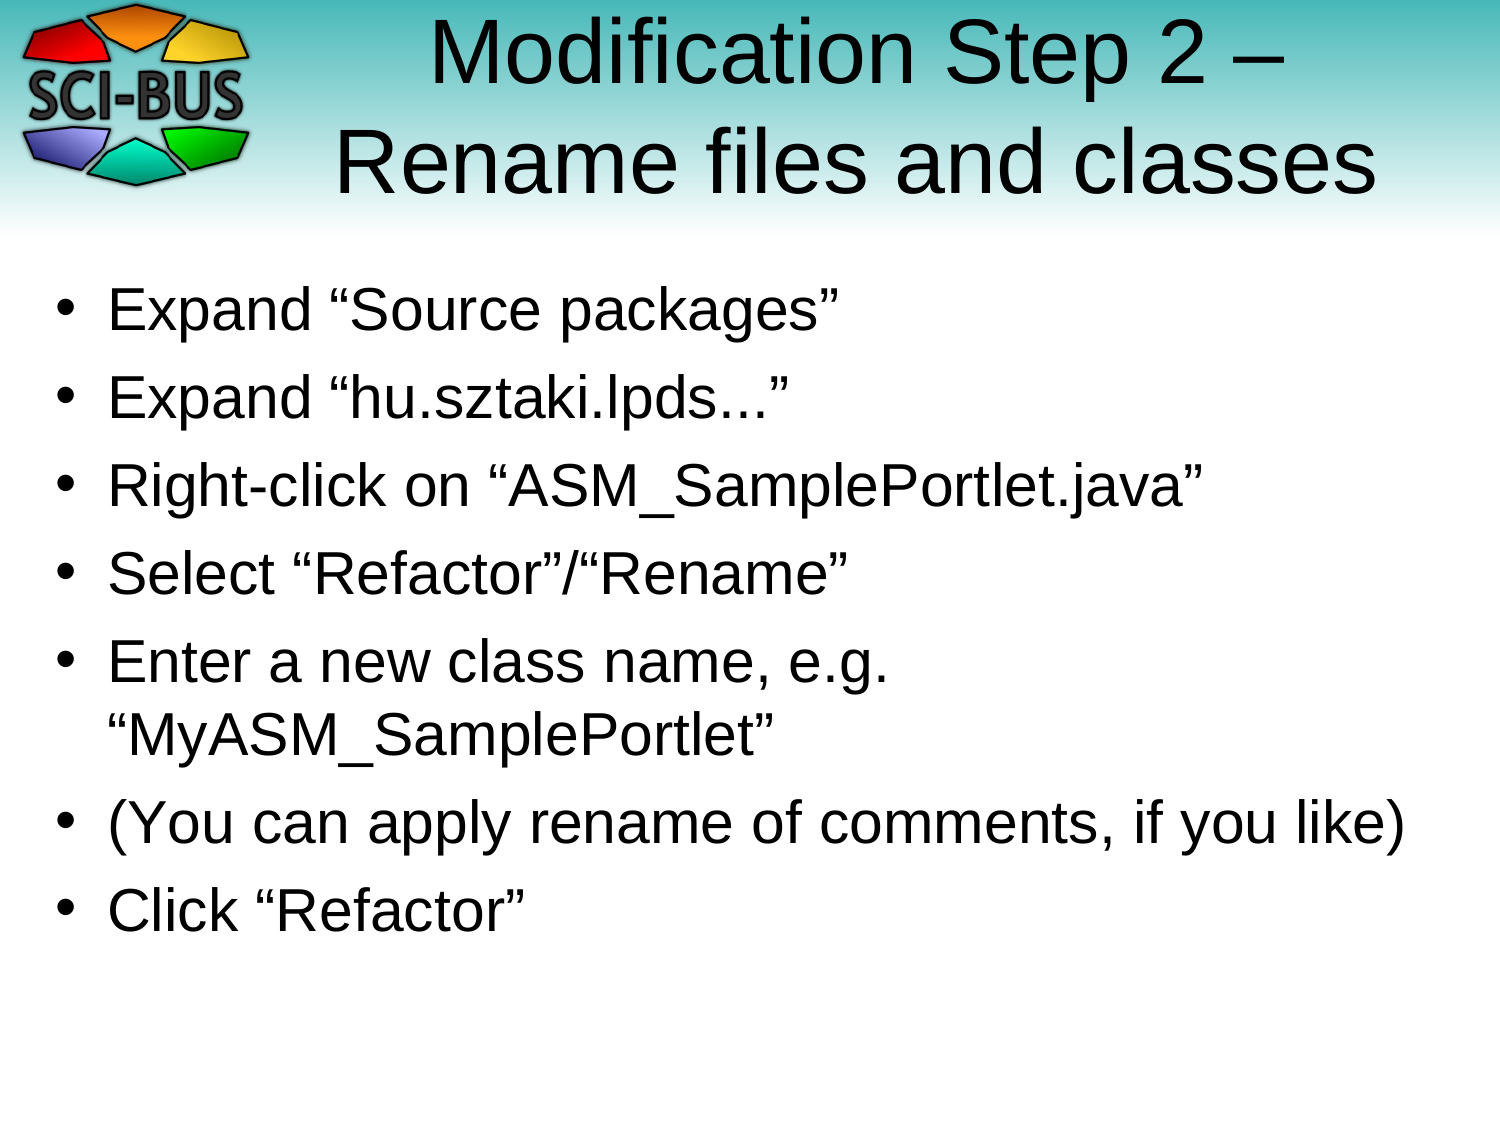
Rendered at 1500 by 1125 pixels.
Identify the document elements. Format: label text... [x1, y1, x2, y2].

list Expand “Source packages” Expand “hu.sztaki.lpds...” Right-click on “ASM_SamplePortlet.java” Select “Refactor”/“Rename” Enter a new class name, e.g. “MyASM_SamplePortlet” (You can apply rename of comments, if you like) Click “Refactor” [41, 262, 1459, 1006]
title Modification Step 2 – Rename files and classes [289, 0, 1425, 220]
picture [17, 0, 254, 192]
